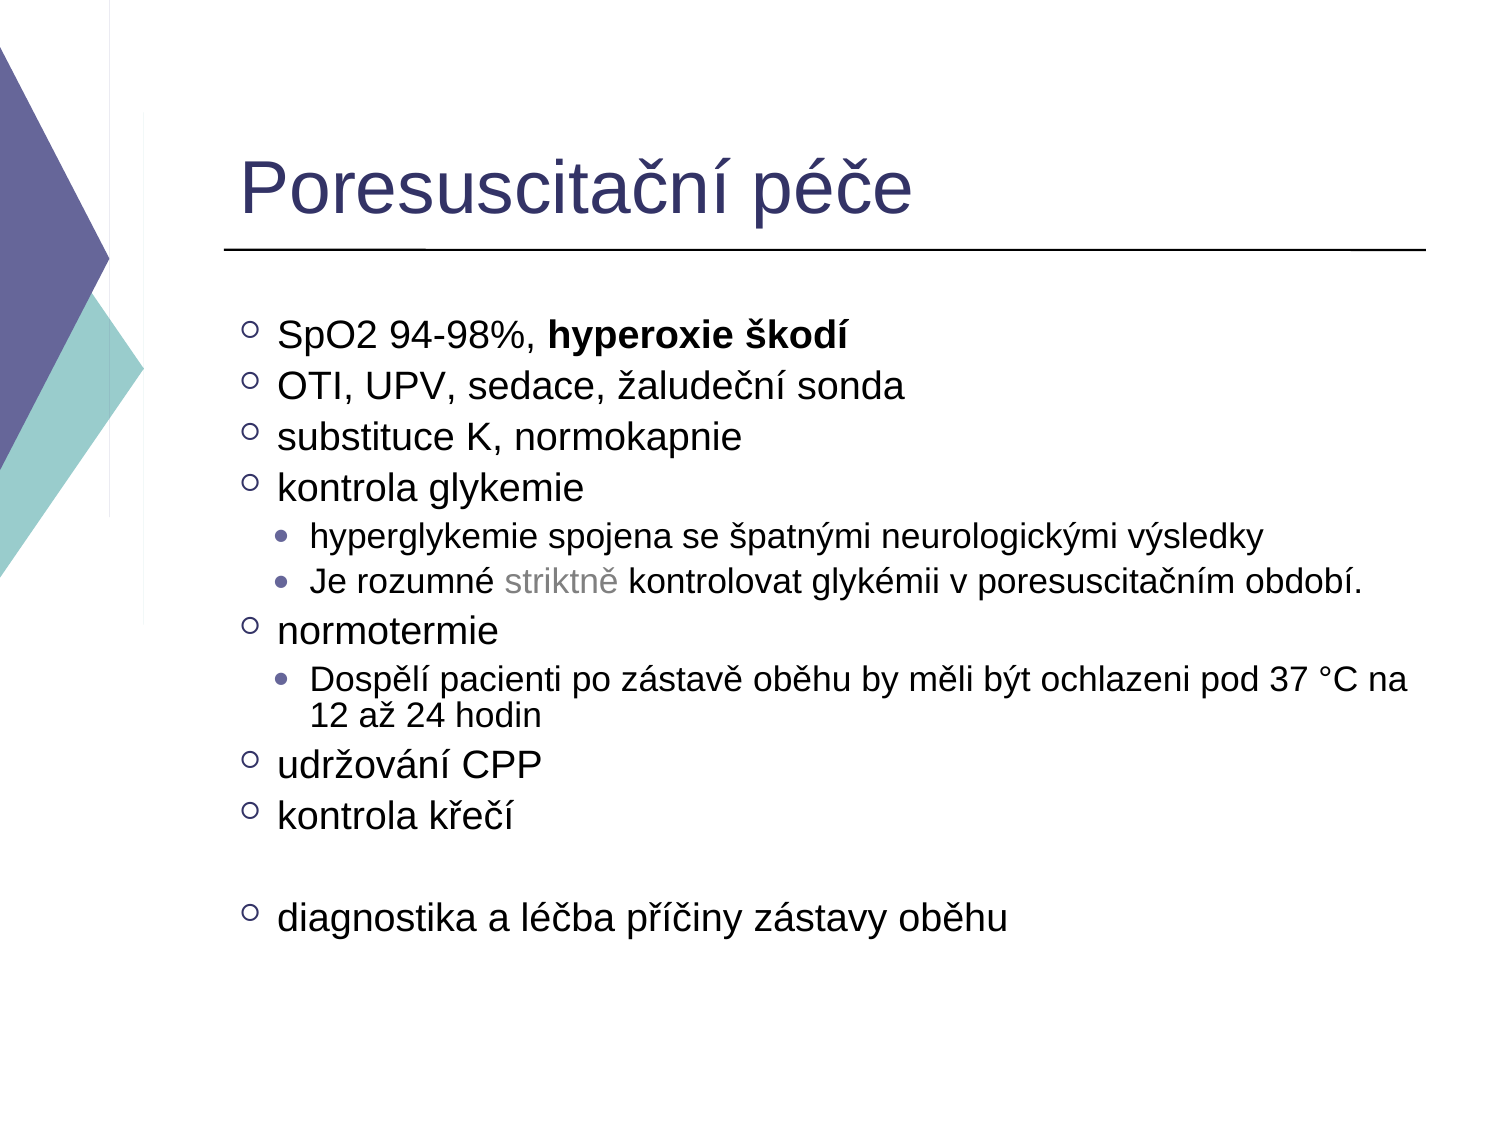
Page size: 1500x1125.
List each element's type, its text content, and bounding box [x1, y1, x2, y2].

title Poresuscitační péče [224, 49, 1425, 237]
list SpO2 94-98%, hyperoxie škodí OTI, UPV, sedace, žaludeční sonda substituce K, normokapnie kontrola glykemie hyperglykemie spojena se špatnými neurologickými výsledky Je rozumné striktně kontrolovat glykémii v poresuscitačním období. normotermie Dospělí pacienti po zástavě oběhu by měli být ochlazeni pod 37 °C na 12 až 24 hodin udržování CPP kontrola křečí diagnostika a léčba příčiny zástavy oběhu [224, 299, 1471, 1075]
